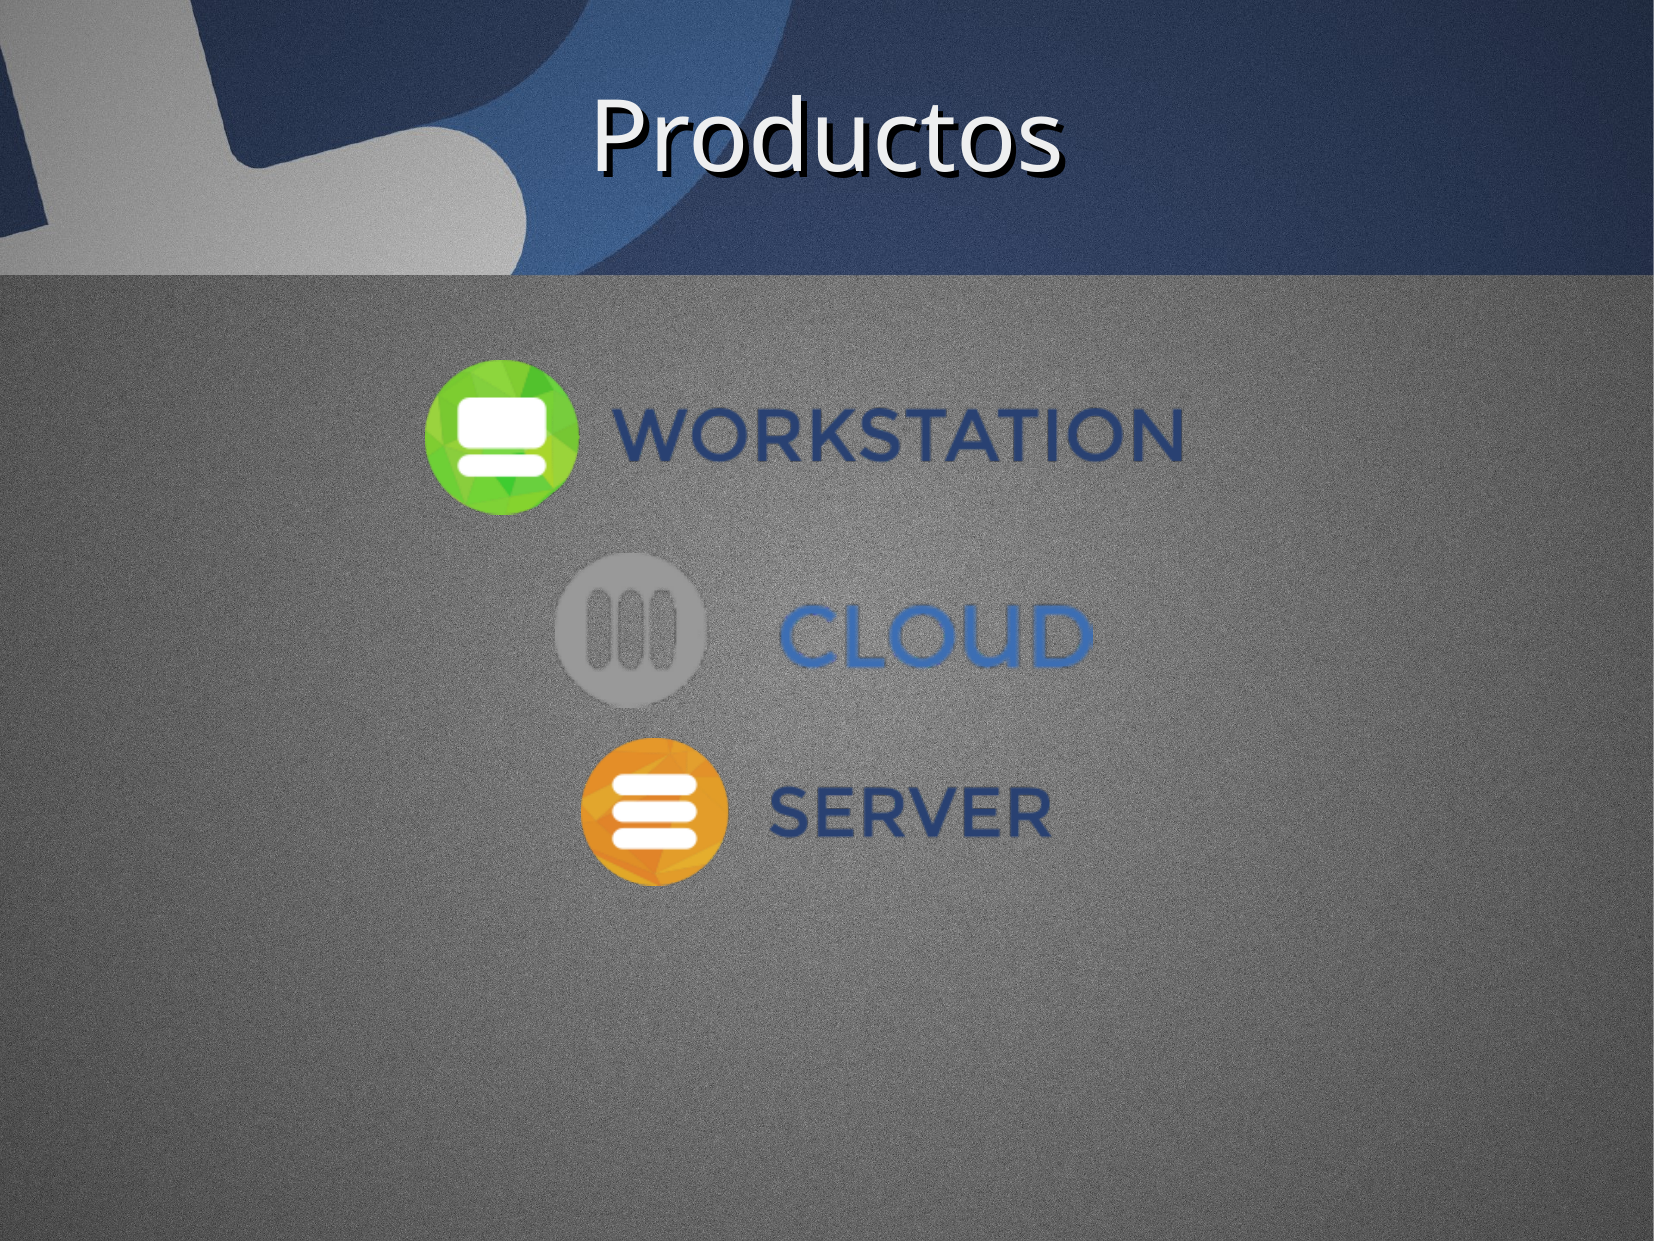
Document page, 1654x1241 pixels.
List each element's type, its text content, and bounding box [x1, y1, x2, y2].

title Productos [88, 29, 1565, 237]
picture [0, 0, 1654, 1241]
